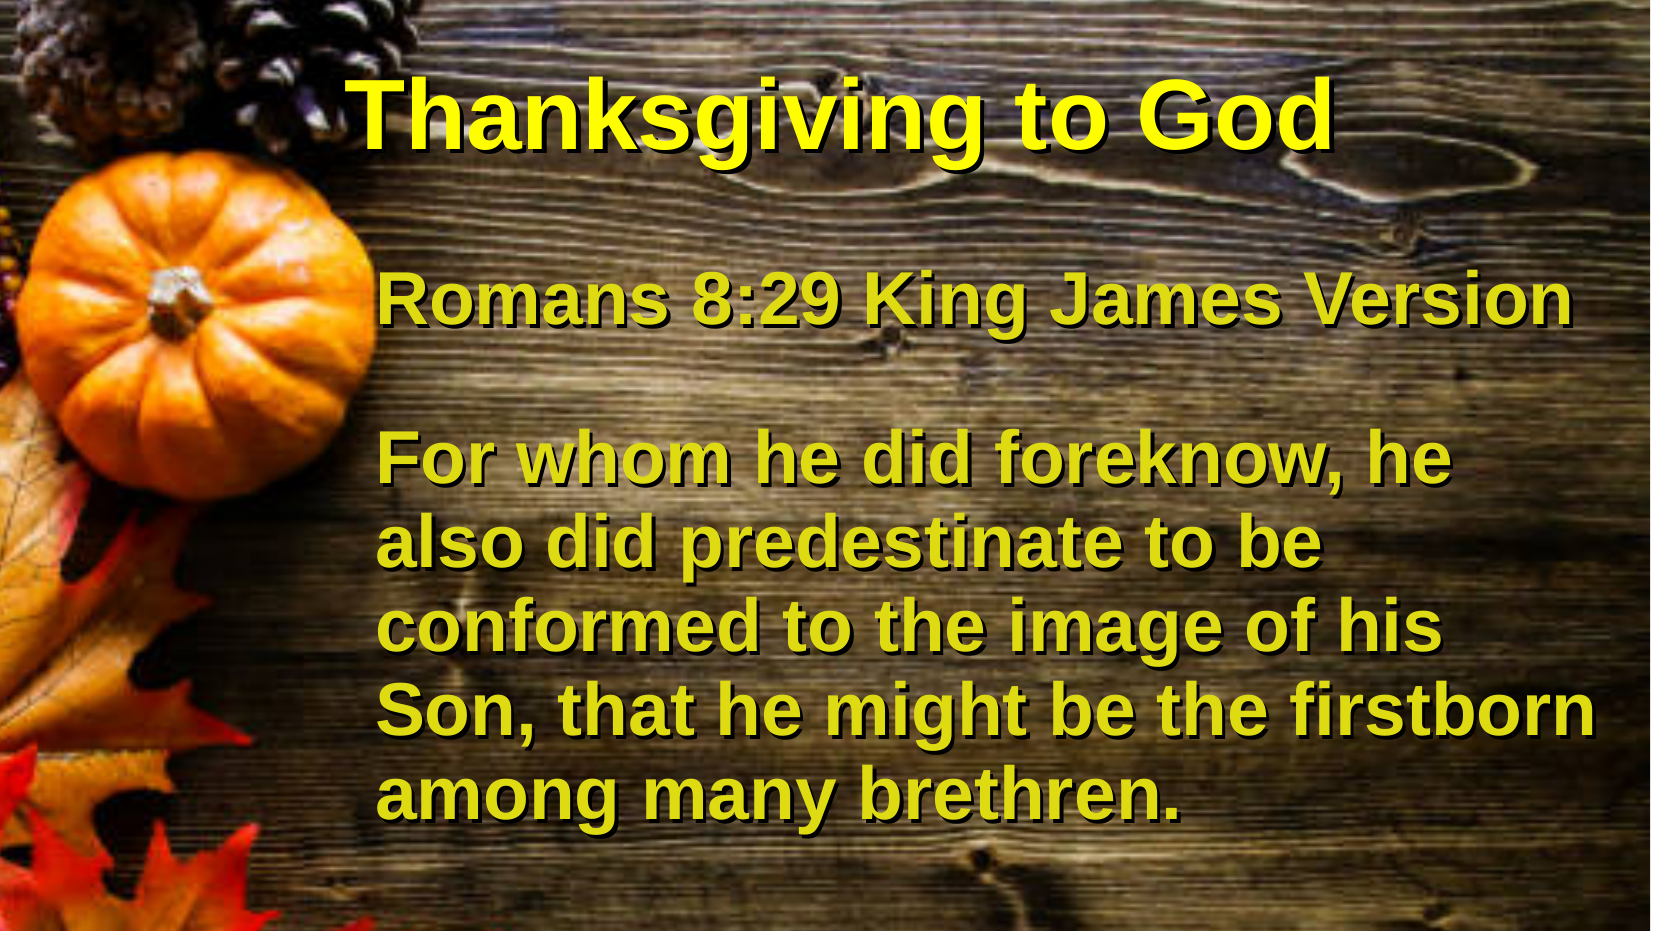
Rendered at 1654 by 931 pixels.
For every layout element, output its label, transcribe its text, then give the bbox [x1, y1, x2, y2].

picture [0, 0, 1651, 931]
subtitle Romans 8:29 King James Version For whom he did foreknow, he also did predestinate to be conformed to the image of his Son, that he might be the firstborn among many brethren. [375, 172, 1621, 921]
title Thanksgiving to God [82, 37, 1571, 193]
